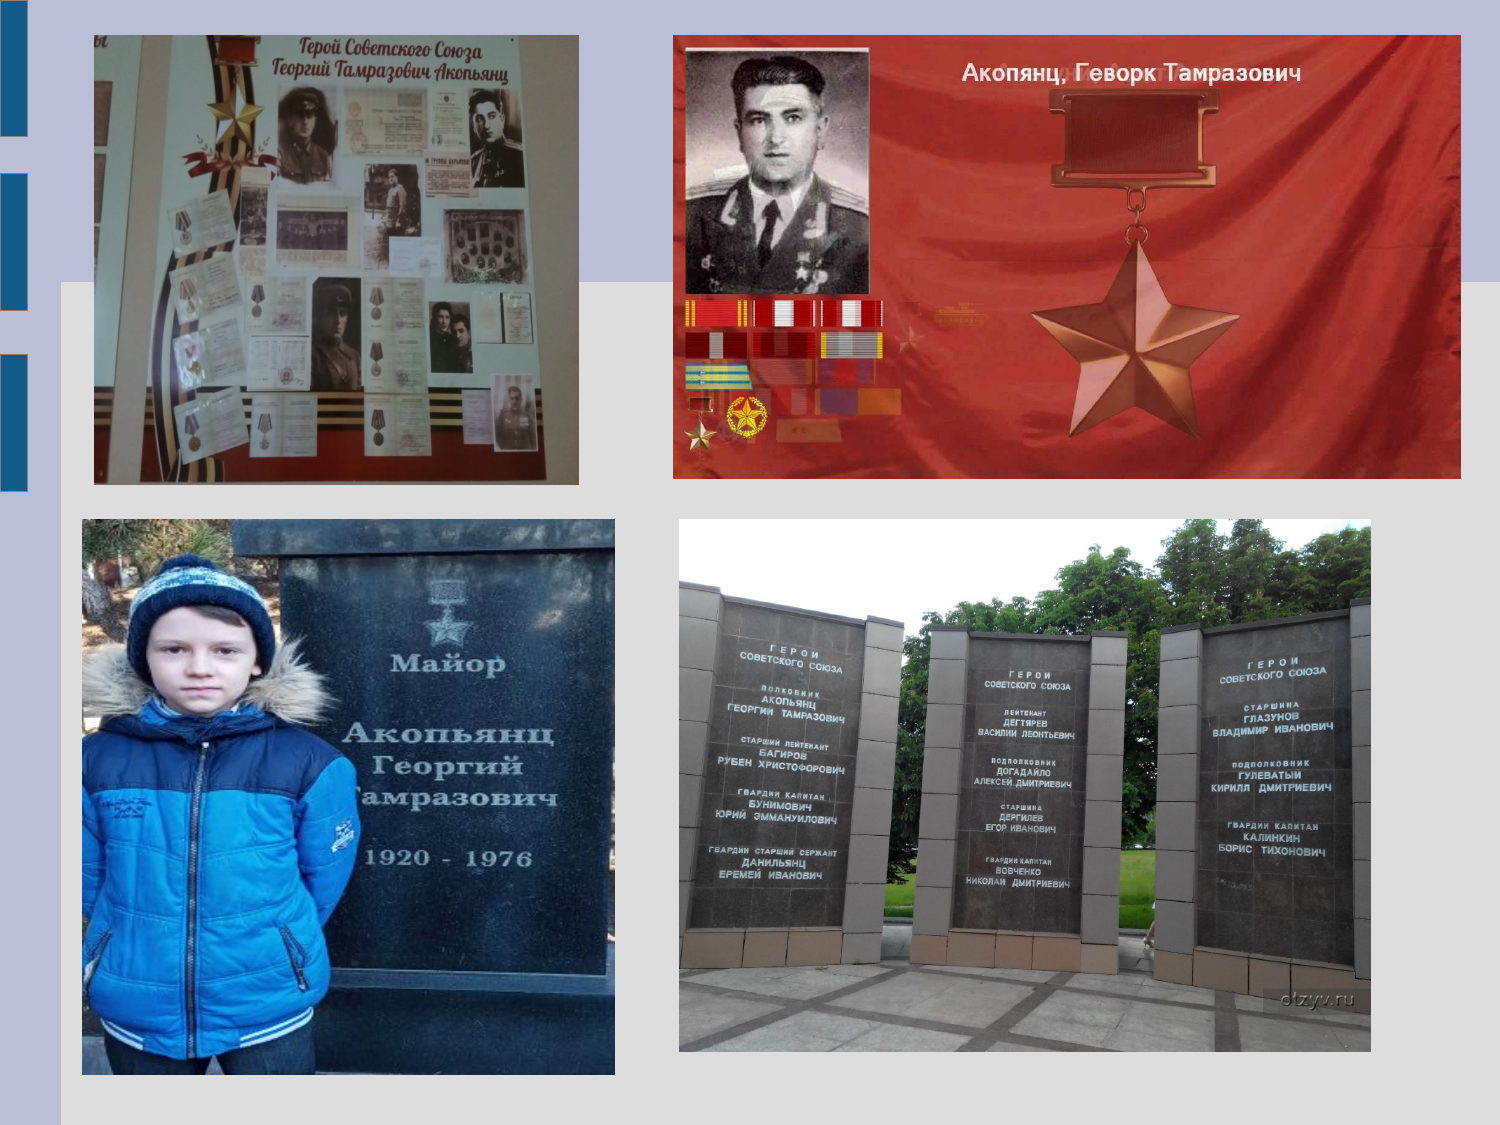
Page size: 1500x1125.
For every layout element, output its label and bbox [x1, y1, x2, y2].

picture [679, 519, 1371, 1052]
picture [94, 35, 579, 485]
picture [82, 519, 615, 1075]
picture [673, 35, 1461, 479]
